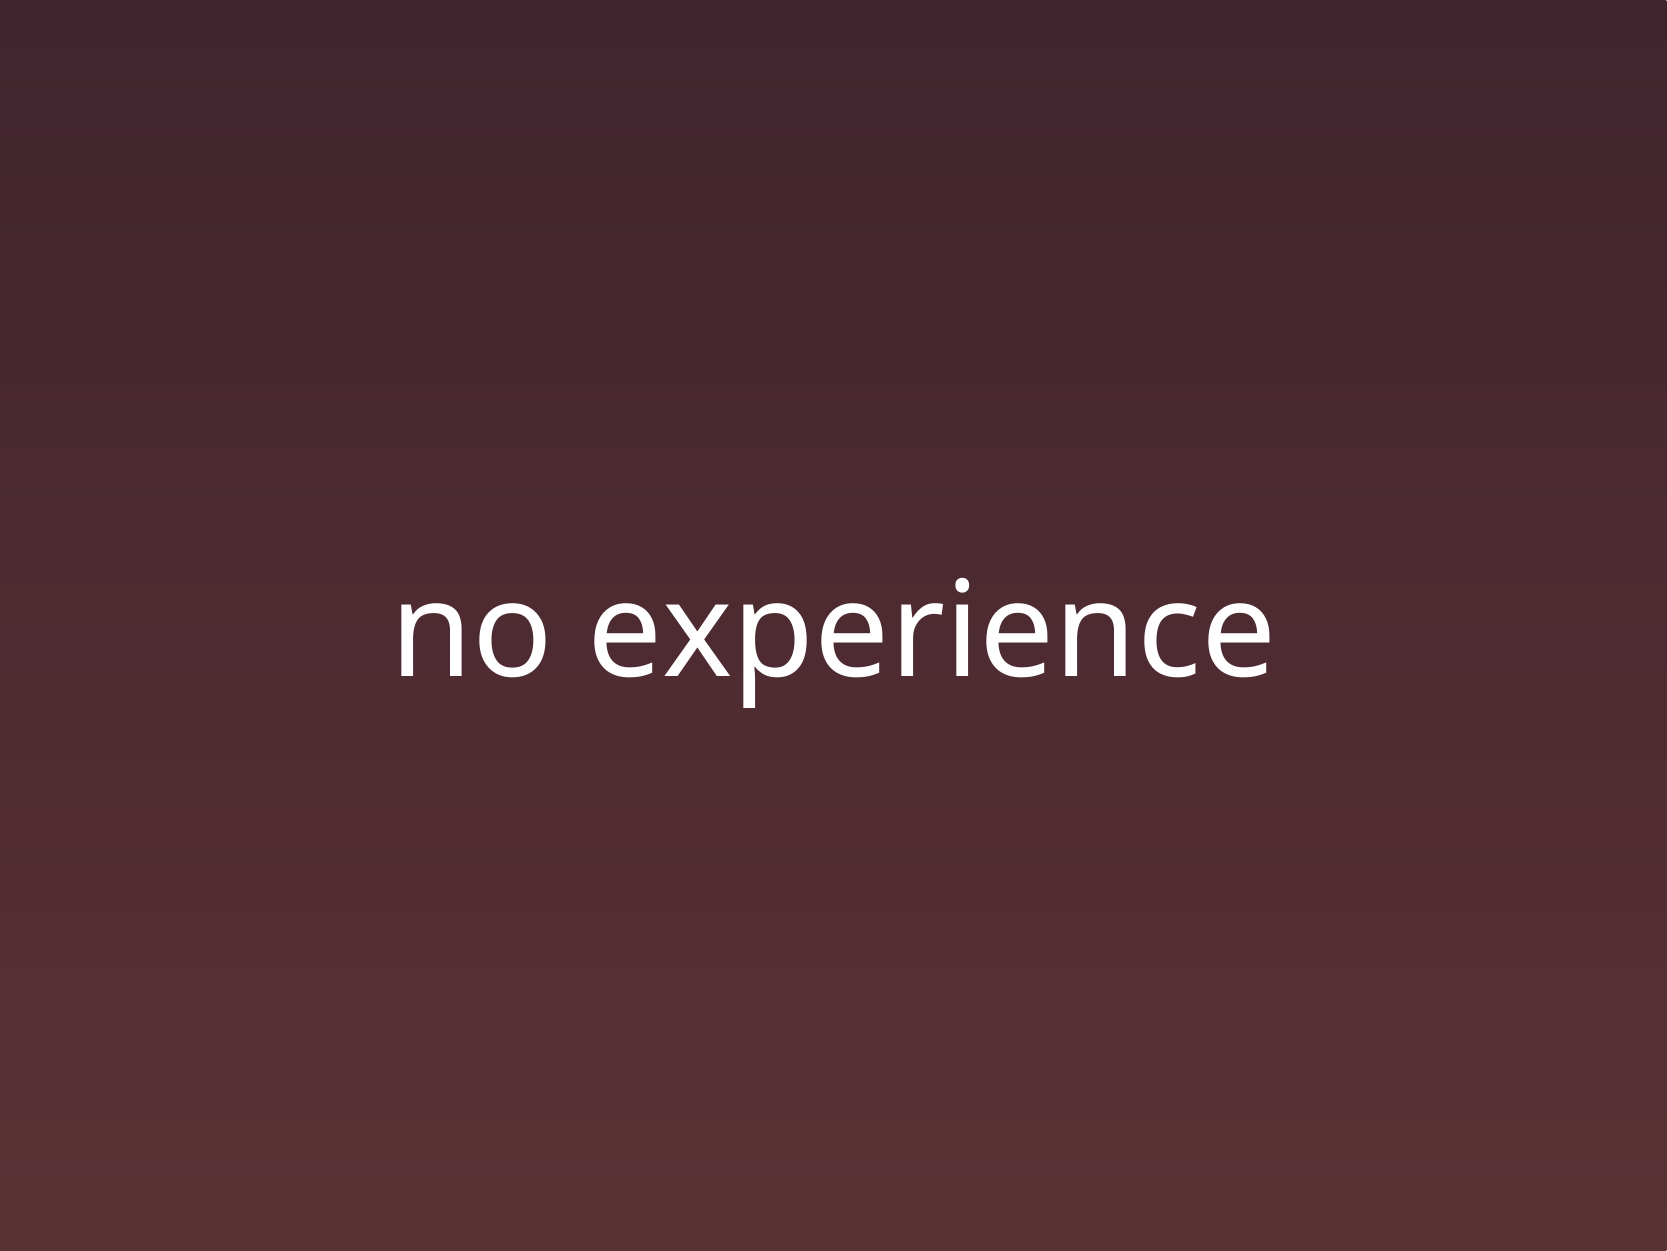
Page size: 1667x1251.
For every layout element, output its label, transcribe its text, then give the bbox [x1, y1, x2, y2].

title no experience [162, 381, 1505, 869]
